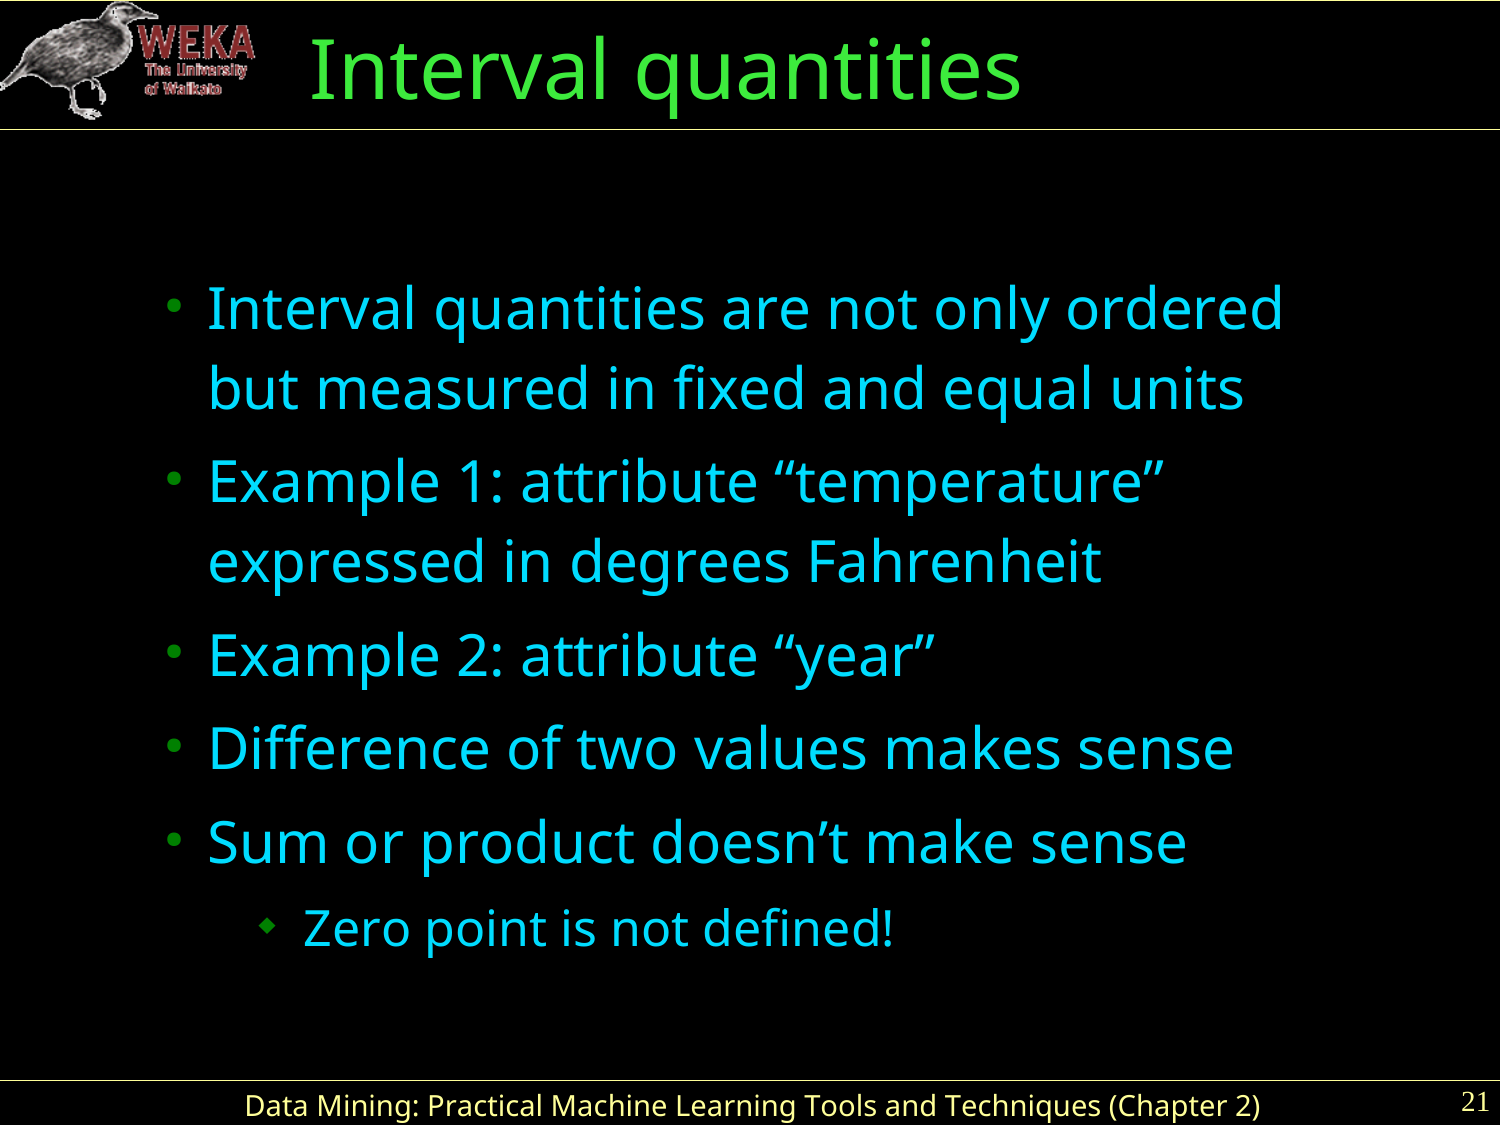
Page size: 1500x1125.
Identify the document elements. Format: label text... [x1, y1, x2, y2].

text_box Interval quantities are not only ordered but measured in fixed and equal units Example 1: attribute “temperature” expressed in degrees Fahrenheit Example 2: attribute “year” Difference of two values makes sense Sum or product doesn’t make sense Zero point is not defined! [149, 260, 1388, 936]
title Interval quantities [295, 0, 1500, 148]
picture [0, 1, 266, 129]
